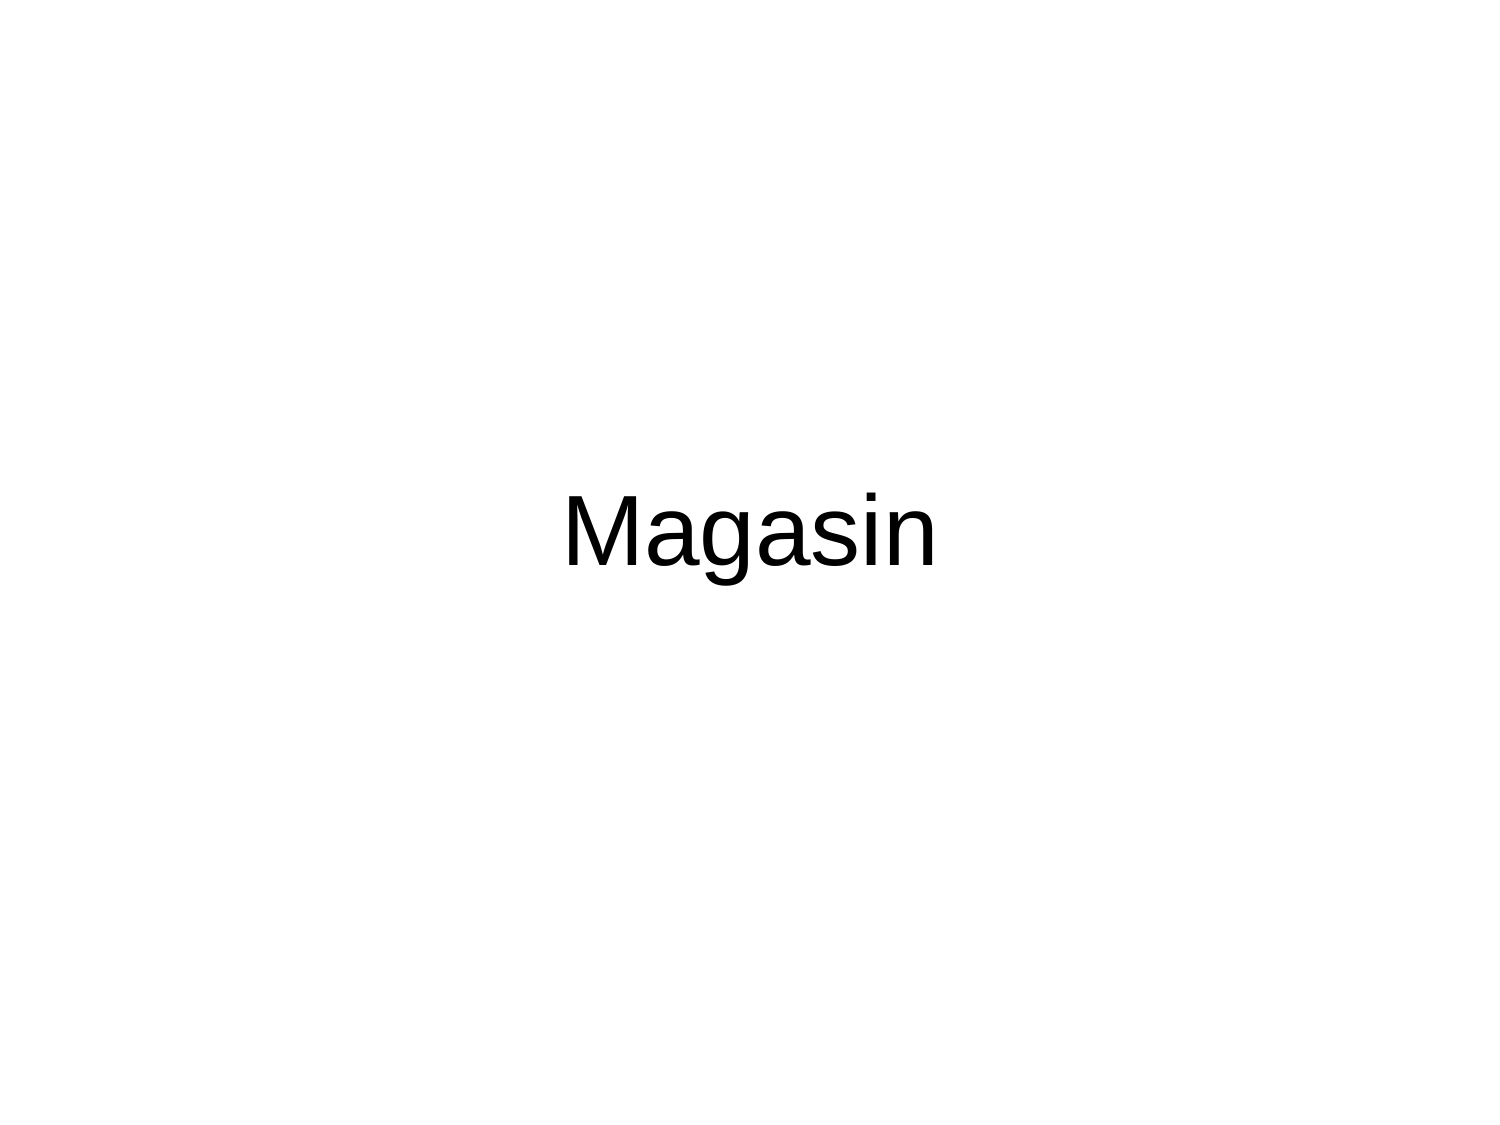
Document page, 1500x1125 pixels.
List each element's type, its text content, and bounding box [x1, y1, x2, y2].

title Magasin [112, 437, 1388, 625]
